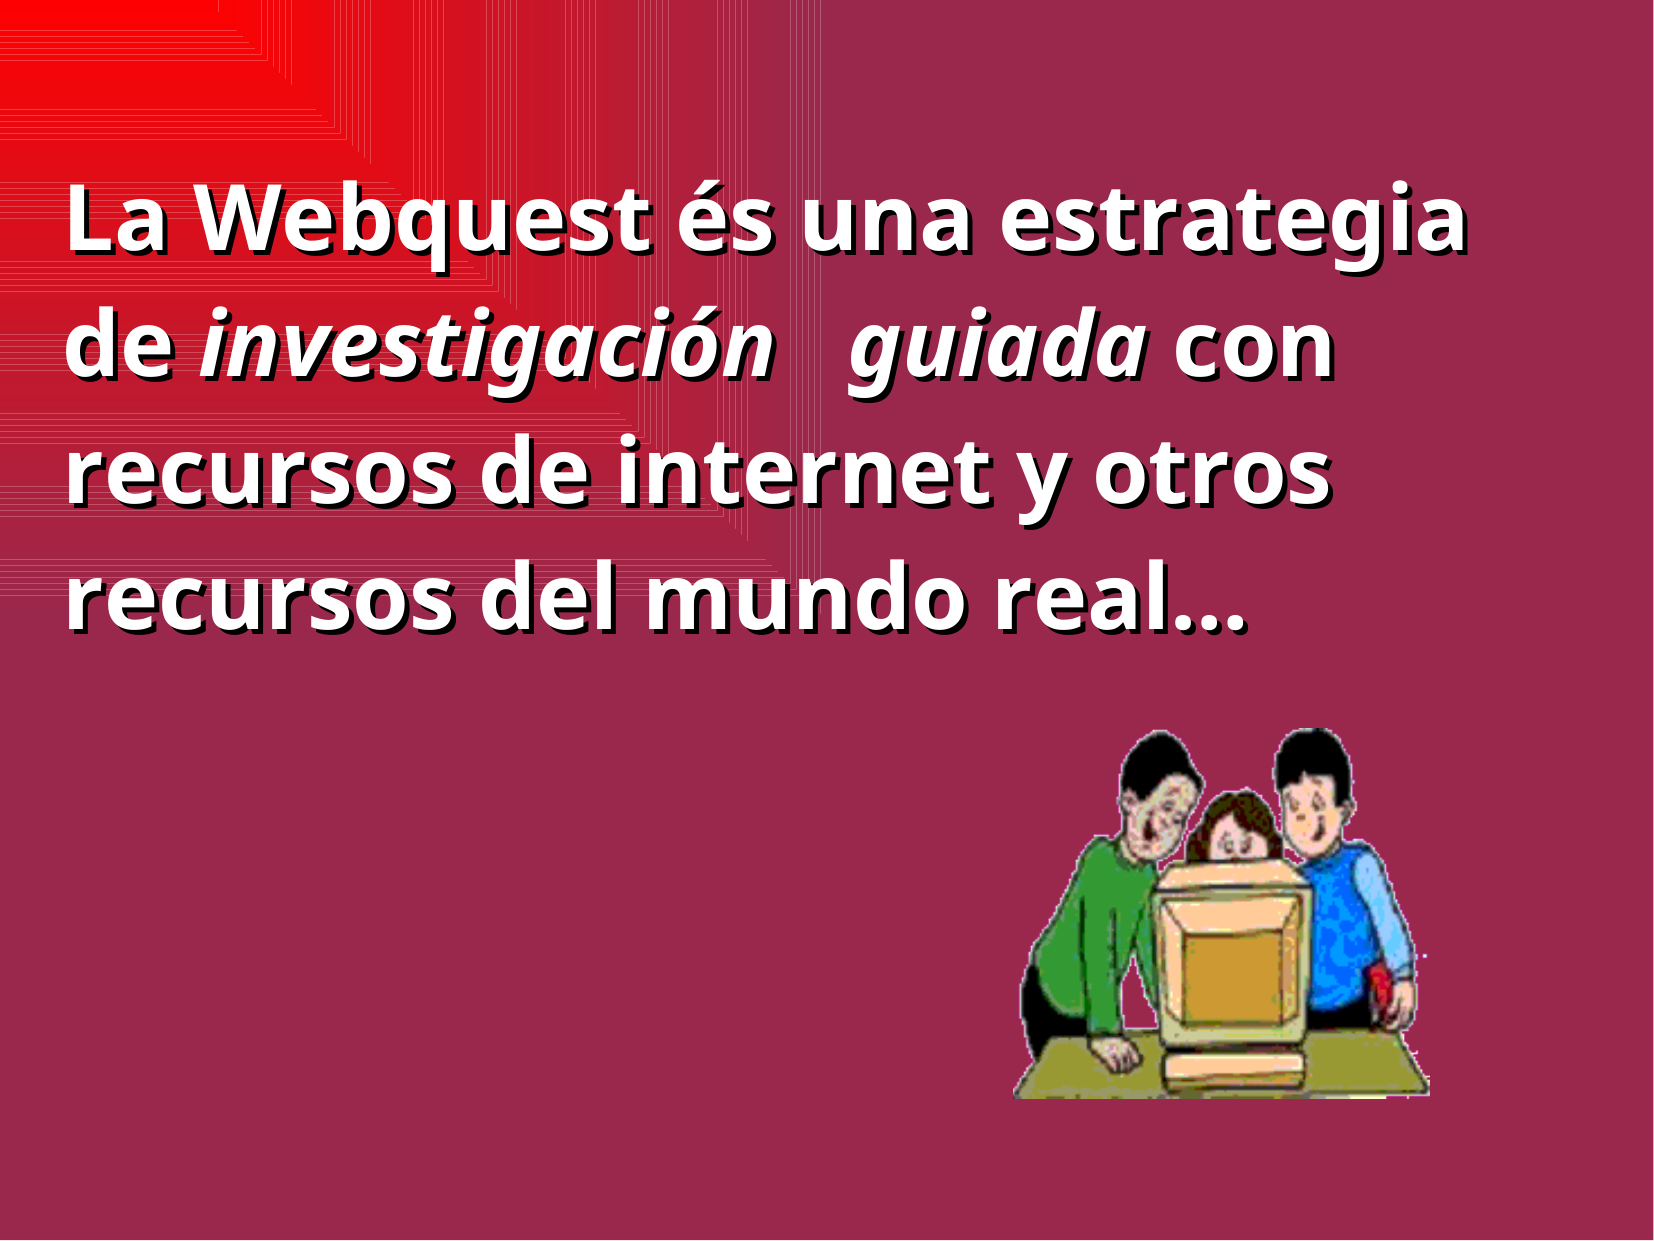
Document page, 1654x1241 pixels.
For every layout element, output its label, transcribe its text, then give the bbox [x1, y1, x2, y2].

picture [1013, 728, 1430, 1099]
text_box La Webquest és una estrategia de investigación guiada con recursos de internet y otros recursos del mundo real… [62, 151, 1563, 657]
